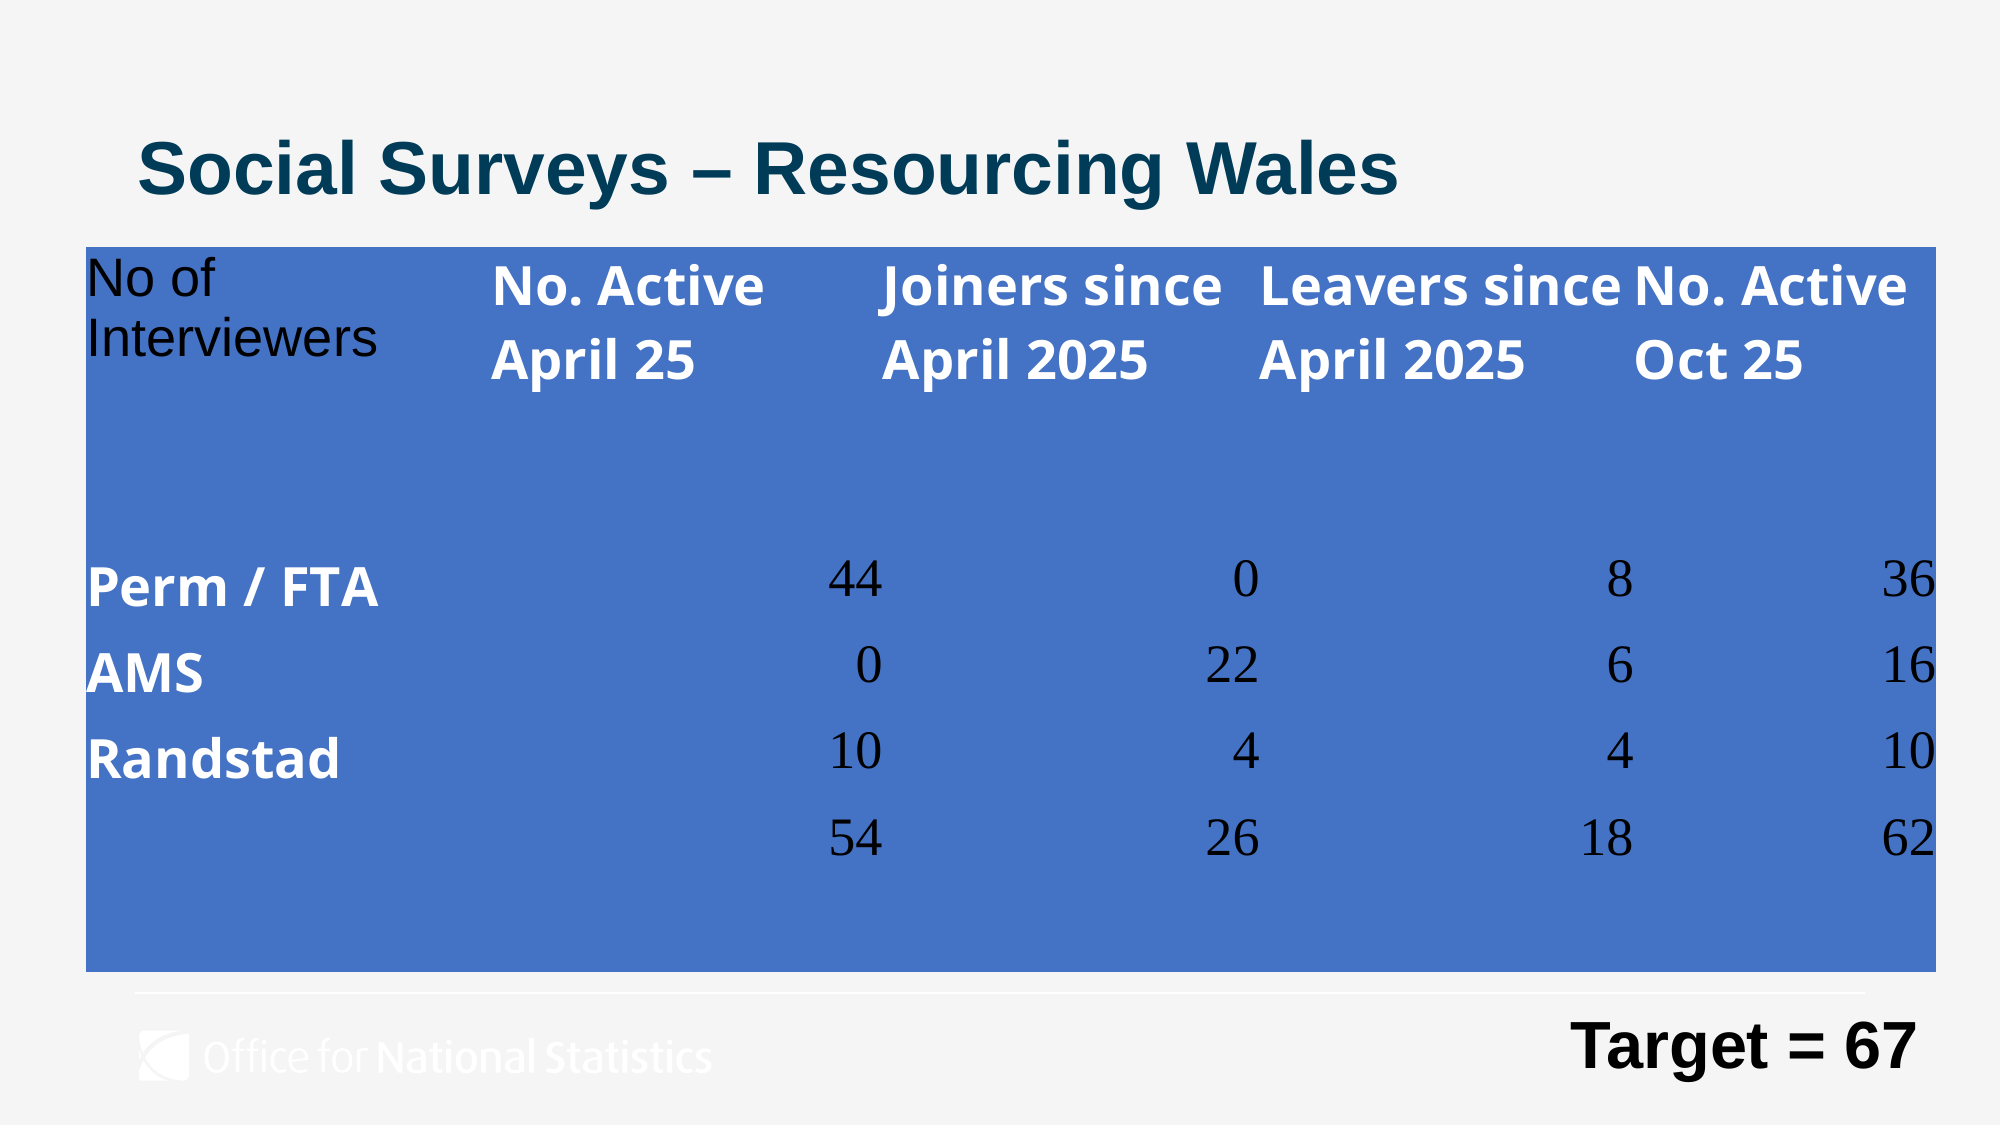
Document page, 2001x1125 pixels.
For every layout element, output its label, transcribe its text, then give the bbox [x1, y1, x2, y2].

table_cell [86, 893, 491, 972]
title Social Surveys – Resourcing Wales [137, 59, 1863, 247]
table_cell 22 [883, 635, 1260, 721]
table_cell 4 [883, 721, 1260, 807]
table_cell 0 [491, 635, 883, 721]
table_header Joiners since April 2025 [883, 247, 1260, 548]
table_cell 16 [1634, 635, 1936, 721]
table_header No. Active Oct 25 [1634, 247, 1936, 548]
table_cell [883, 893, 1260, 972]
table_cell [1260, 893, 1634, 972]
table_cell Randstad [86, 721, 491, 807]
table_cell 4 [1260, 721, 1634, 807]
table_cell 62 [1634, 807, 1936, 893]
table_cell 26 [883, 807, 1260, 893]
table_cell AMS [86, 635, 491, 721]
table_cell Perm / FTA [86, 548, 491, 635]
table_header No. Active April 25 [491, 247, 883, 548]
text_box Target = 67 [1555, 994, 1962, 1091]
table_cell 36 [1634, 548, 1936, 635]
table_cell 8 [1260, 548, 1634, 635]
table_cell 10 [1634, 721, 1936, 807]
table_cell 0 [883, 548, 1260, 635]
table_cell AMS [100, 660, 110, 676]
table_cell [1634, 893, 1936, 972]
table_cell [491, 893, 883, 972]
table_header Leavers since April 2025 [1260, 247, 1634, 548]
table_header No of Interviewers [86, 247, 491, 548]
table_cell 44 [491, 548, 883, 635]
table_cell [86, 807, 491, 893]
table_cell 54 [491, 807, 883, 893]
table_cell 6 [1260, 635, 1634, 721]
table_cell 10 [491, 721, 883, 807]
table_cell 18 [1260, 807, 1634, 893]
